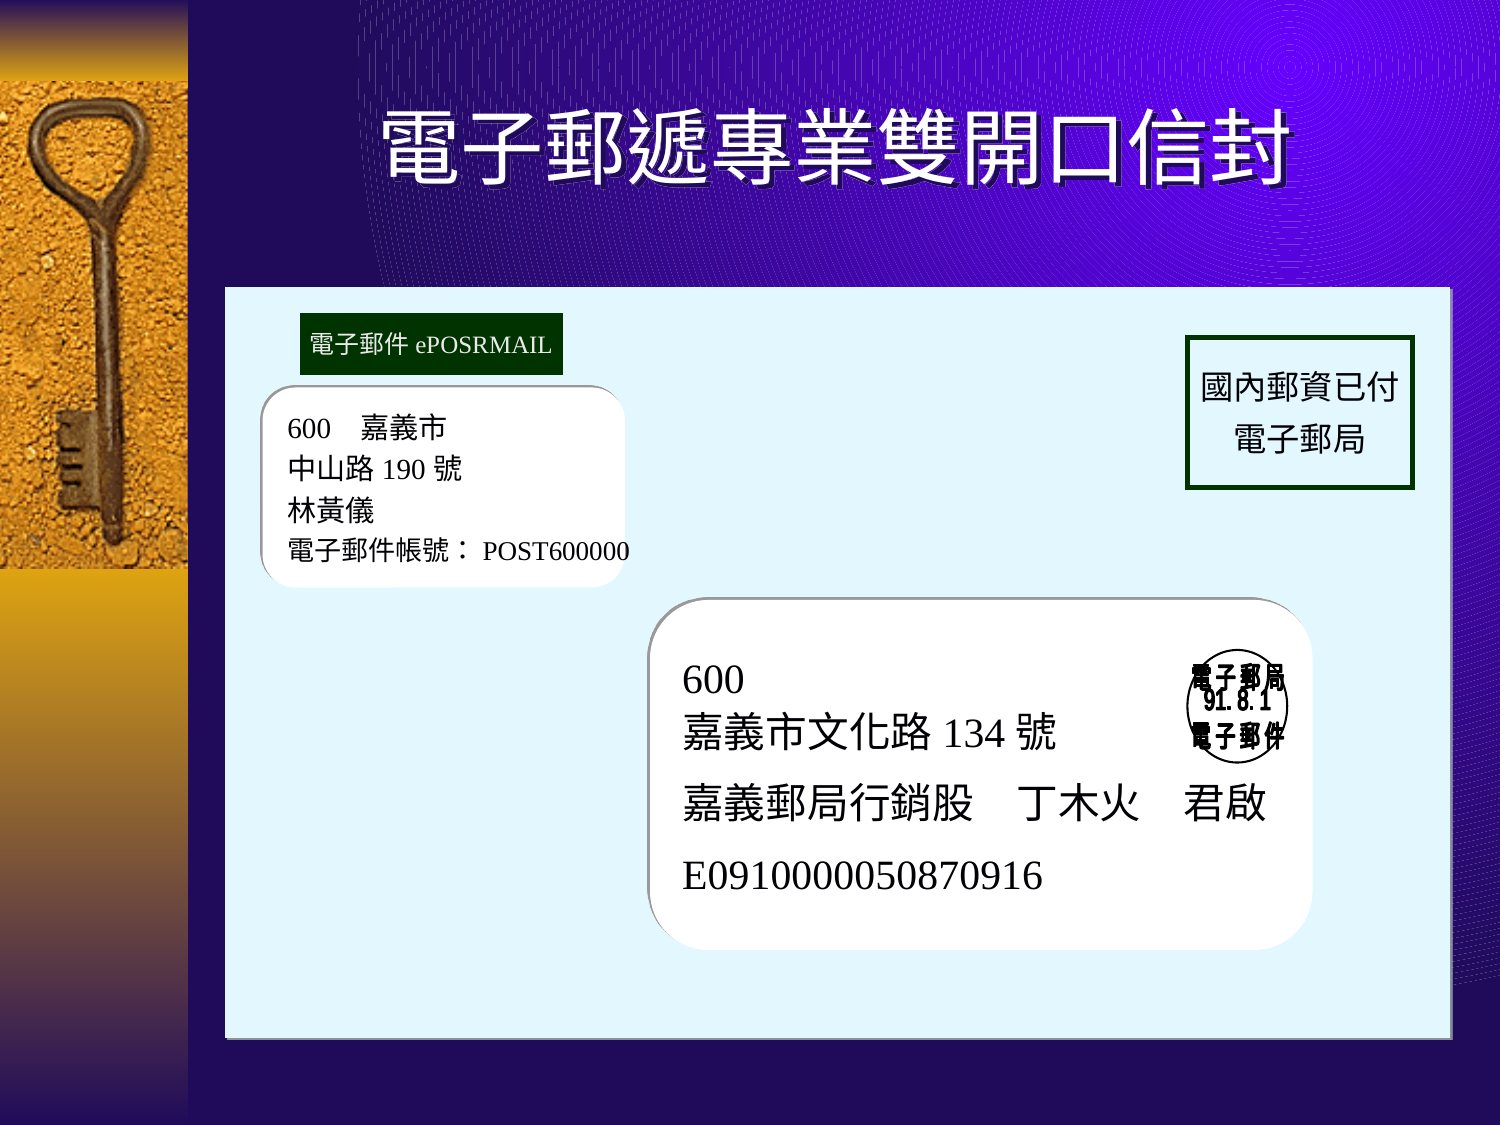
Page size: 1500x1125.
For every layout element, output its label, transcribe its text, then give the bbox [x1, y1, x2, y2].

text_box 電子郵遞專業雙開口信封 [362, 87, 1338, 203]
text_box 電子郵件ePOSRMAIL [300, 313, 563, 375]
text_box 國內郵資已付 電子郵局 [1187, 338, 1413, 488]
text_box 600 嘉義市文化路134號 嘉義郵局行銷股 丁木火 君啟 E0910000050870916 [650, 599, 1313, 951]
text_box 電 子 郵 局 91. 8. 1 電 子 郵 件 [1216, 664, 1235, 710]
text_box 600 嘉義市 中山路190號 林黃儀 電子郵件帳號：POST600000 [262, 387, 625, 588]
text_box 電 子 郵 局 91. 8. 1 電 子 郵 件 [1238, 663, 1260, 711]
text_box 電 子 郵 局 91. 8. 1 電 子 郵 件 [1240, 722, 1260, 749]
text_box [225, 287, 1450, 1038]
text_box 電 子 郵 局 91. 8. 1 電 子 郵 件 [1261, 664, 1279, 710]
text_box 電 子 郵 局 91. 8. 1 電 子 郵 件 [1194, 664, 1215, 711]
text_box 電 子 郵 局 91. 8. 1 電 子 郵 件 [1216, 723, 1235, 749]
